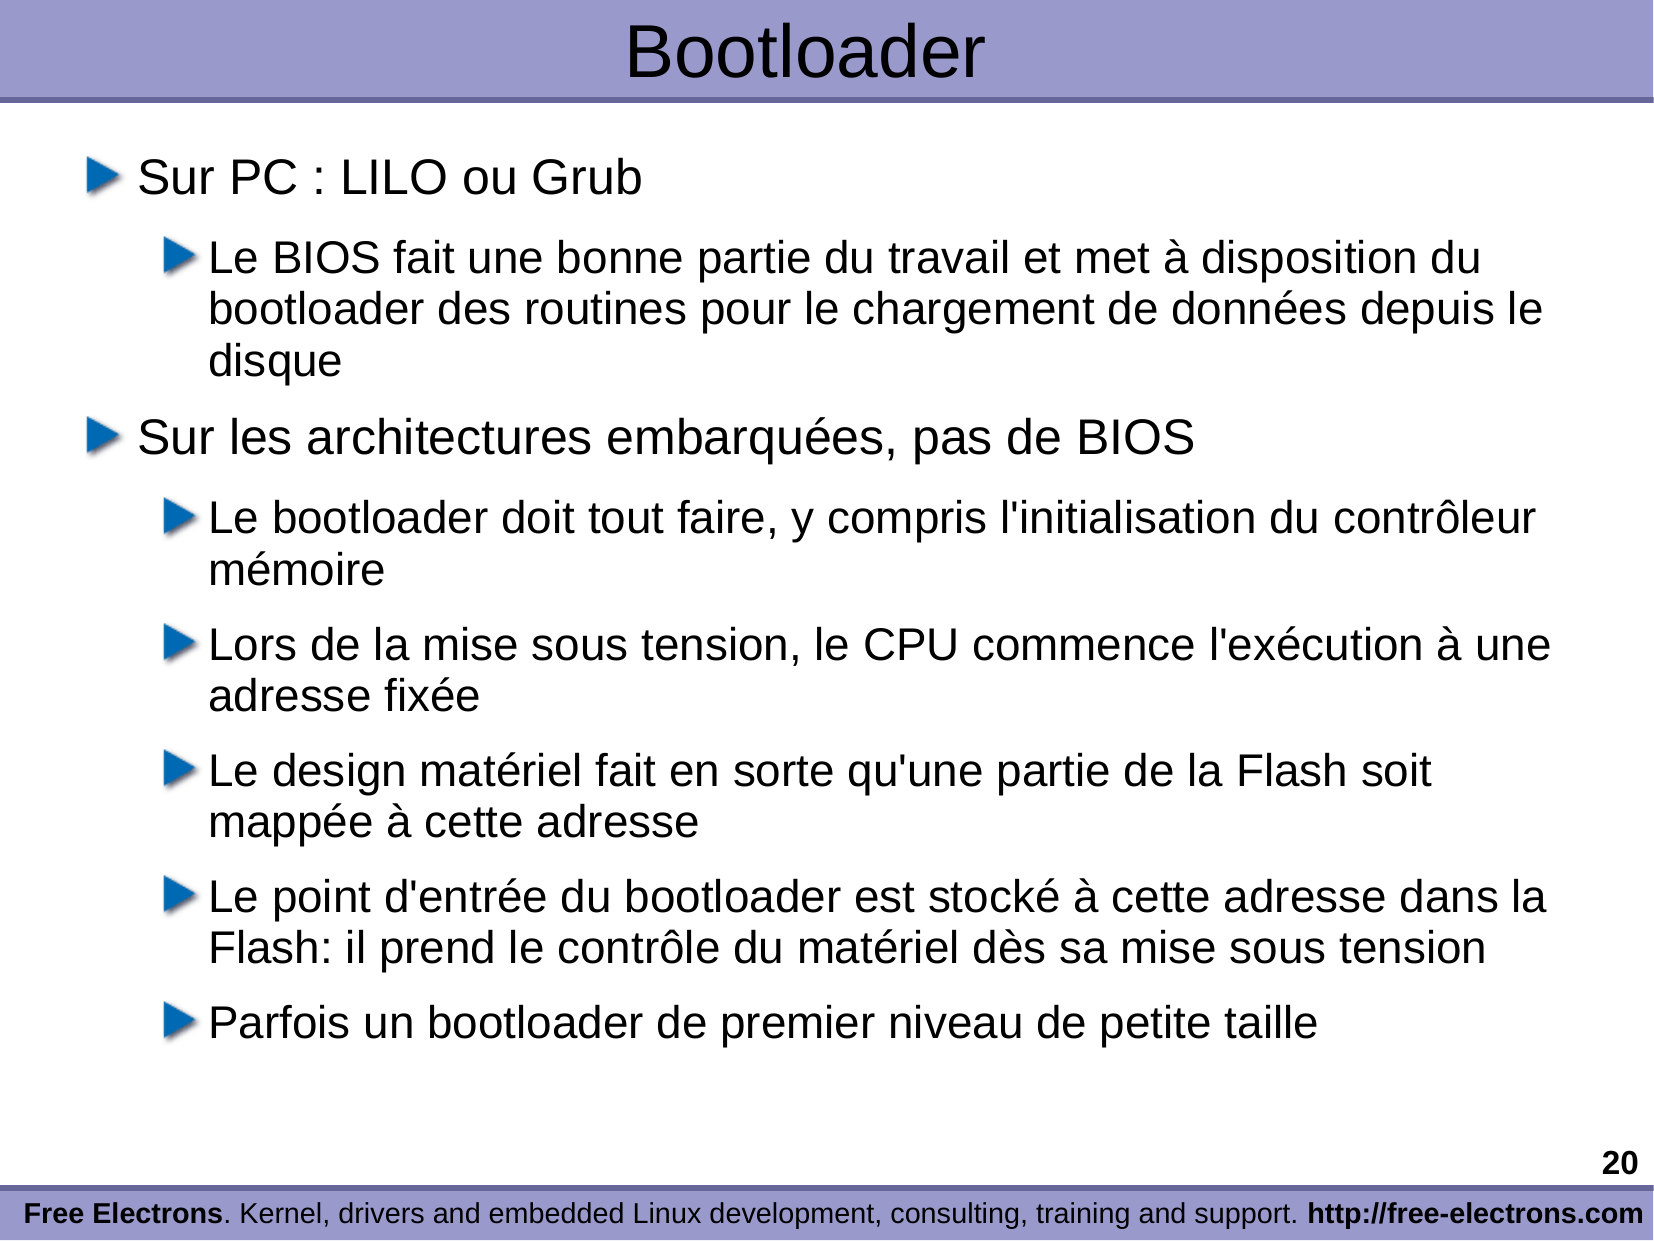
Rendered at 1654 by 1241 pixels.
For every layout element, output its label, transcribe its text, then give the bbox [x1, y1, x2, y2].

list Sur PC : LILO ou Grub Le BIOS fait une bonne partie du travail et met à disposition du bootloader des routines pour le chargement de données depuis le disque Sur les architectures embarquées, pas de BIOS Le bootloader doit tout faire, y compris l'initialisation du contrôleur mémoire Lors de la mise sous tension, le CPU commence l'exécution à une adresse fixée Le design matériel fait en sorte qu'une partie de la Flash soit mappée à cette adresse Le point d'entrée du bootloader est stocké à cette adresse dans la Flash: il prend le contrôle du matériel dès sa mise sous tension Parfois un bootloader de premier niveau de petite taille [66, 149, 1585, 1130]
title Bootloader [60, 4, 1551, 98]
